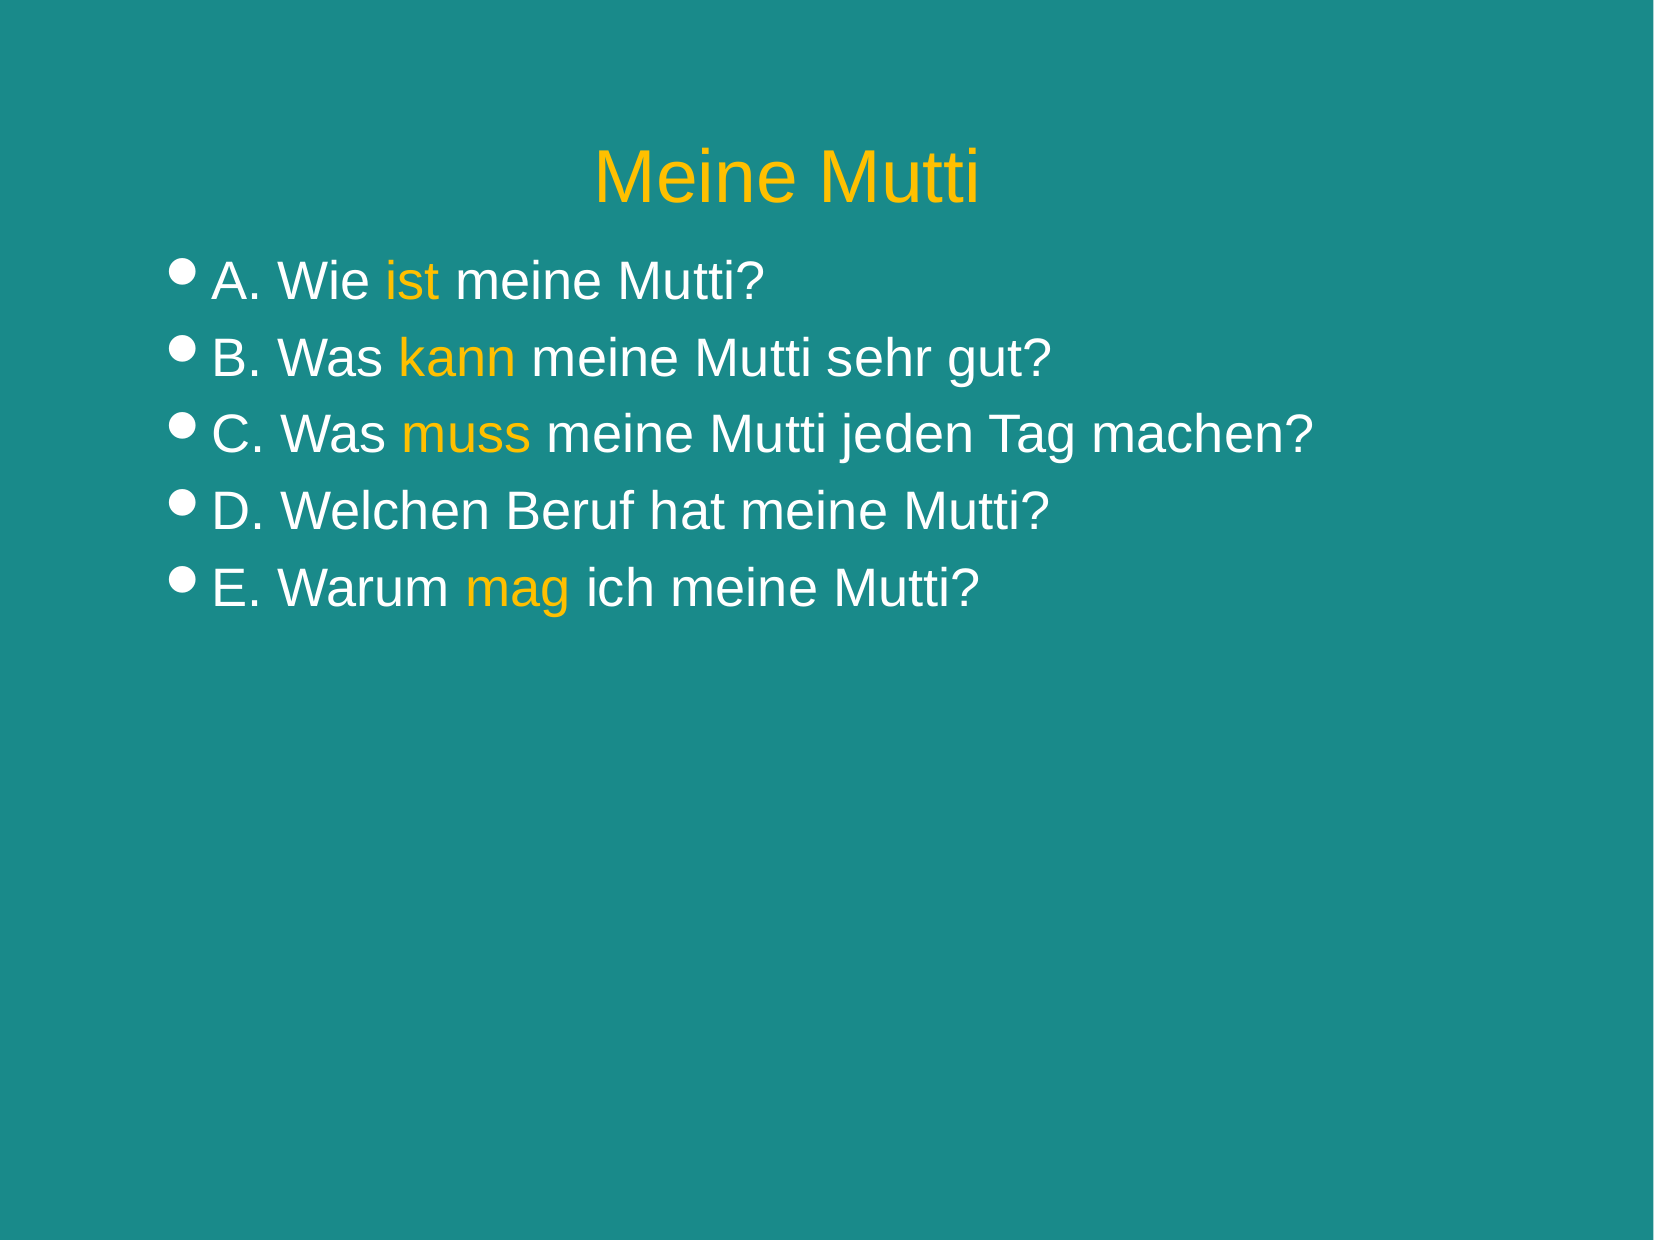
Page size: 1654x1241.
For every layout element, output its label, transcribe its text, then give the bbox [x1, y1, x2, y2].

title Meine Mutti [150, 0, 1426, 233]
list A. Wie ist meine Mutti? B. Was kann meine Mutti sehr gut? C. Was muss meine Mutti jeden Tag machen? D. Welchen Beruf hat meine Mutti? E. Warum mag ich meine Mutti? [150, 237, 1426, 988]
